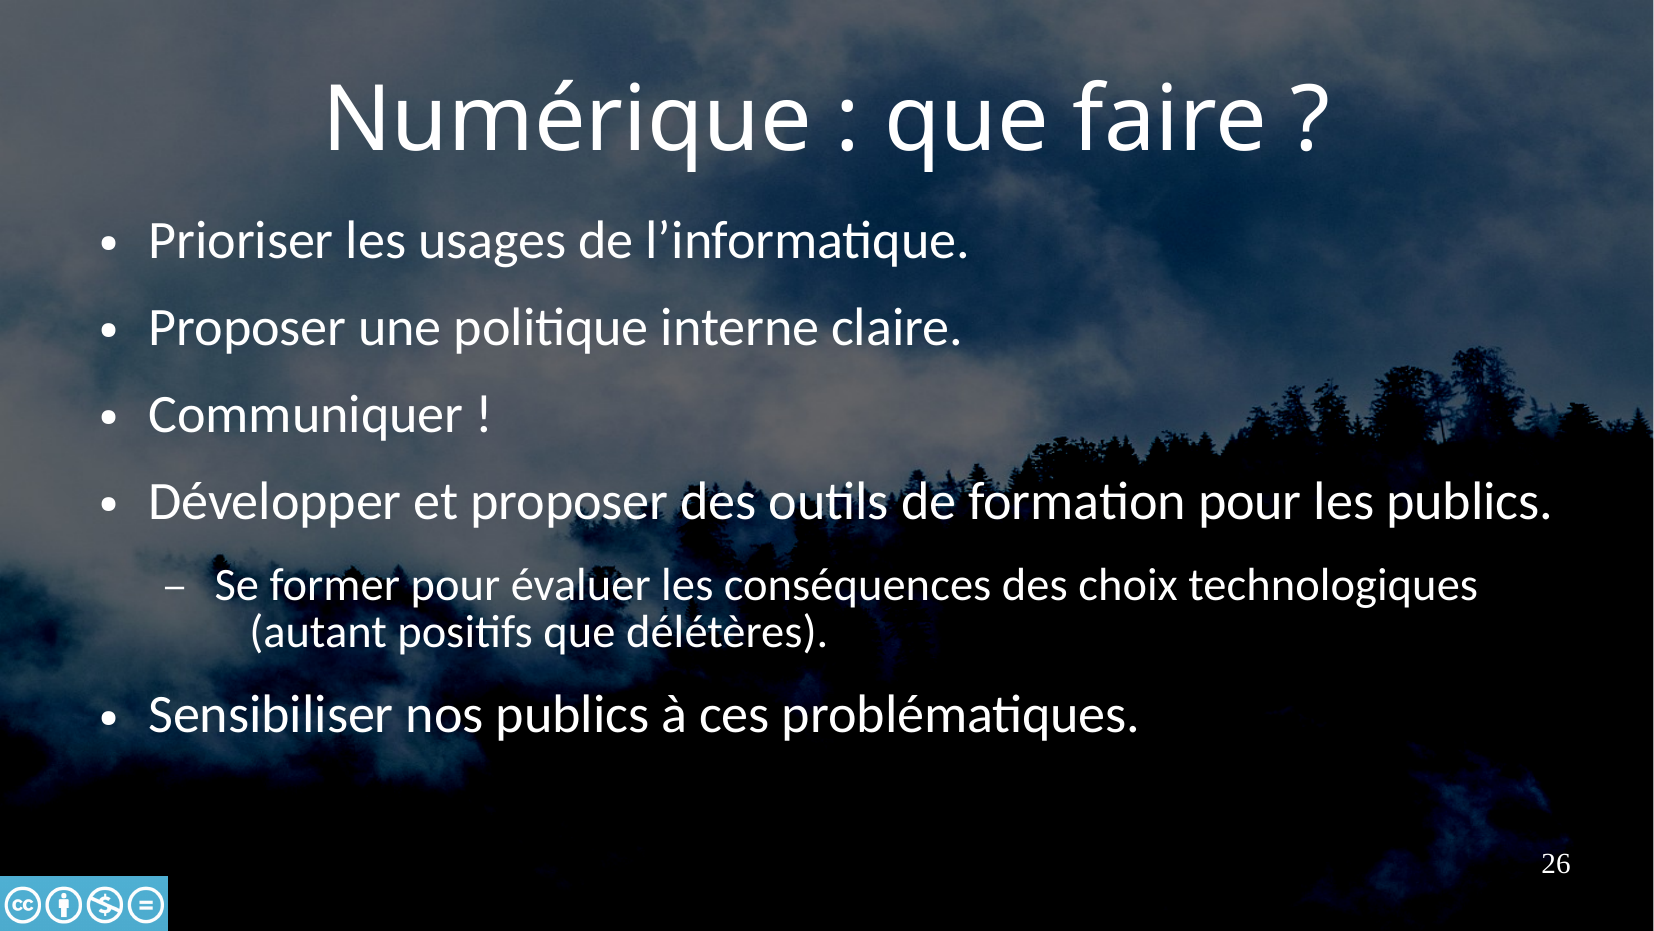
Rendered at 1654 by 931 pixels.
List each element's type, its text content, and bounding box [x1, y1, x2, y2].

list Prioriser les usages de l’informatique. Proposer une politique interne claire. Communiquer ! Développer et proposer des outils de formation pour les publics. Se former pour évaluer les conséquences des choix technologiques (autant positifs que délétères). Sensibiliser nos publics à ces problématiques. [82, 217, 1571, 758]
picture [0, 876, 168, 931]
title Numérique : que faire ? [82, 37, 1571, 193]
